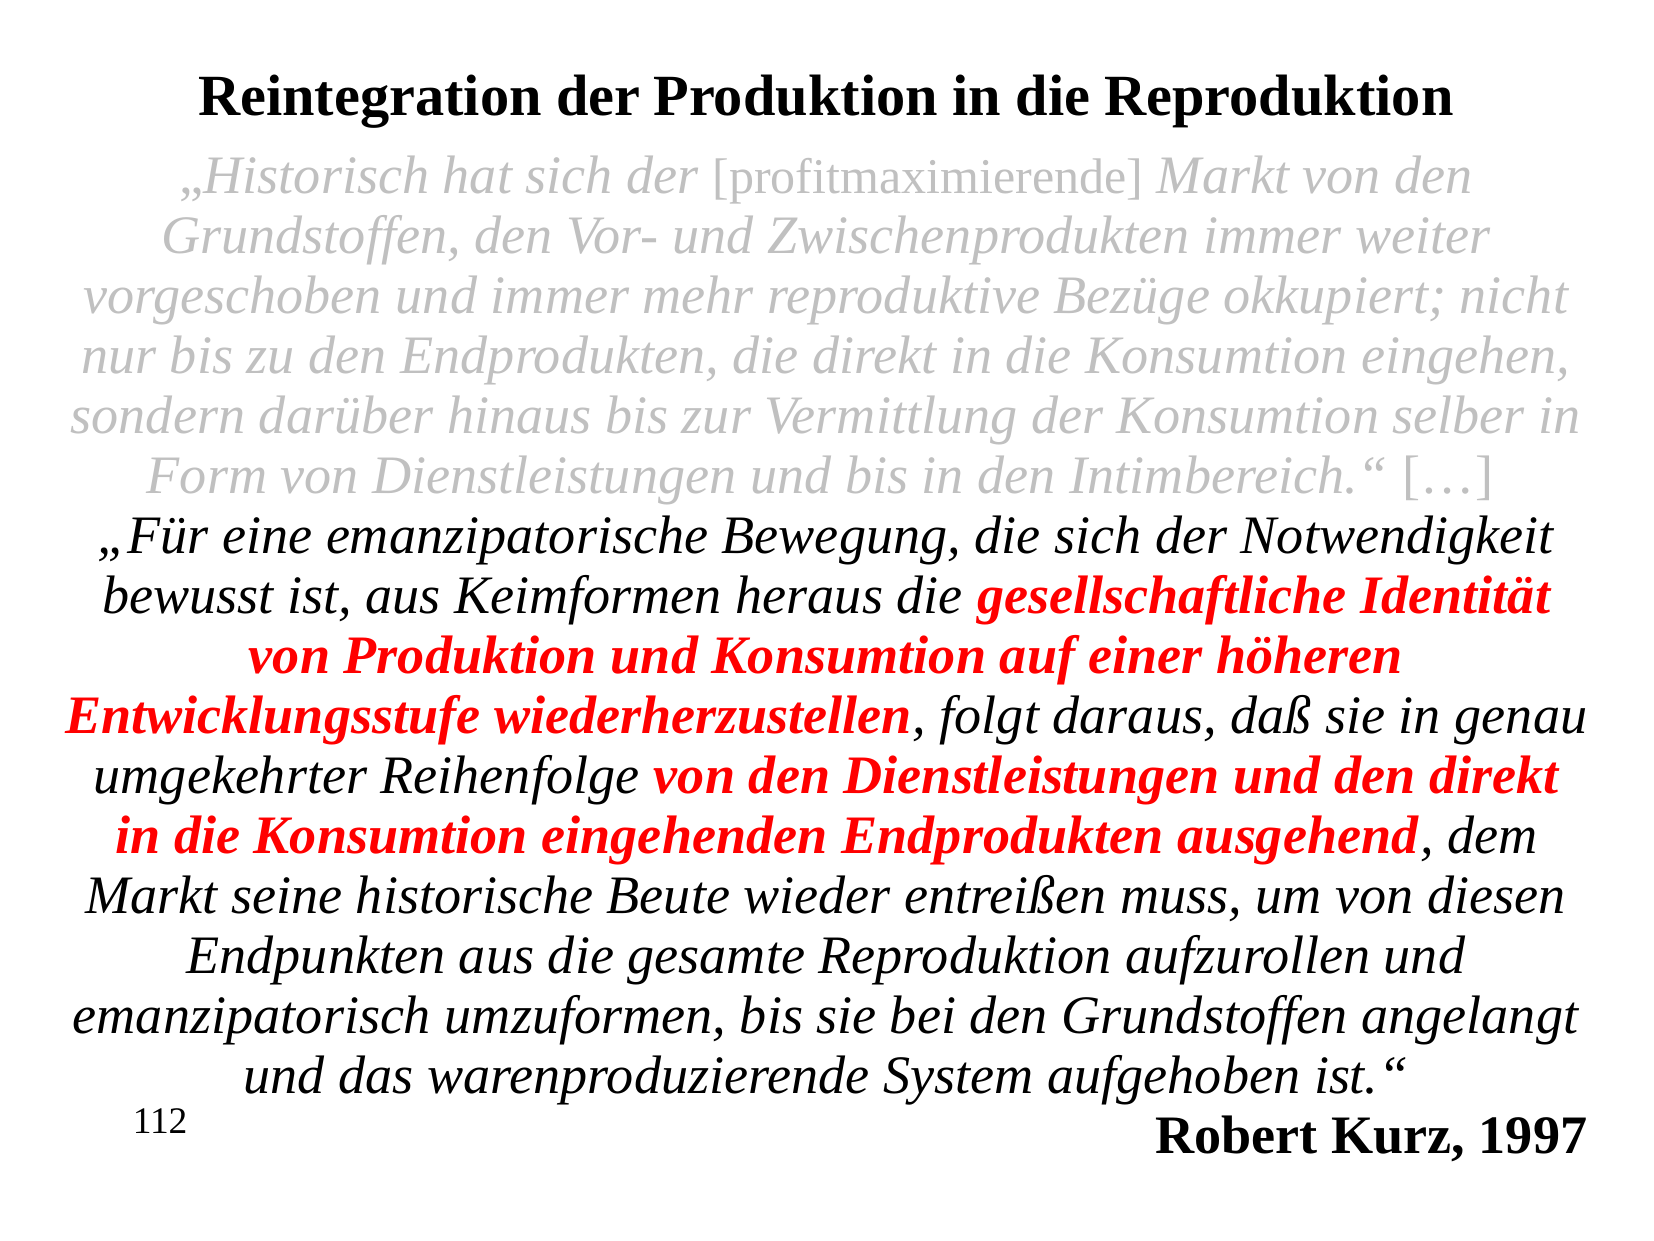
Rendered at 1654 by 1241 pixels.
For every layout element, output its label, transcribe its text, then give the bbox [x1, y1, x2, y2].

text_box Reintegration der Produktion in die Reproduktion „Historisch hat sich der [profitmaximierende] Markt von den Grundstoffen, den Vor- und Zwischenprodukten immer weiter vorgeschoben und immer mehr reproduktive Bezüge okkupiert; nicht nur bis zu den Endprodukten, die direkt in die Konsumtion eingehen, sondern darüber hinaus bis zur Vermittlung der Konsumtion selber in Form von Dienstleistungen und bis in den Intimbereich.“ […] „Für eine emanzipatorische Bewegung, die sich der Notwendigkeit bewusst ist, aus Keimformen heraus die gesellschaftliche Identität von Produktion und Konsumtion auf einer höheren Entwicklungsstufe wiederherzustellen, folgt daraus, daß sie in genau umgekehrter Reihenfolge von den Dienstleistungen und den direkt in die Konsumtion eingehenden Endprodukten ausgehend, dem Markt seine historische Beute wieder entreißen muss, um von diesen Endpunkten aus die gesamte Reproduktion aufzurollen und emanzipatorisch umzuformen, bis sie bei den Grundstoffen angelangt und das warenproduzierende System aufgehoben ist.“ Robert Kurz, 1997 [50, 55, 1604, 1178]
text_box <Foliennummer> [118, 1092, 431, 1150]
